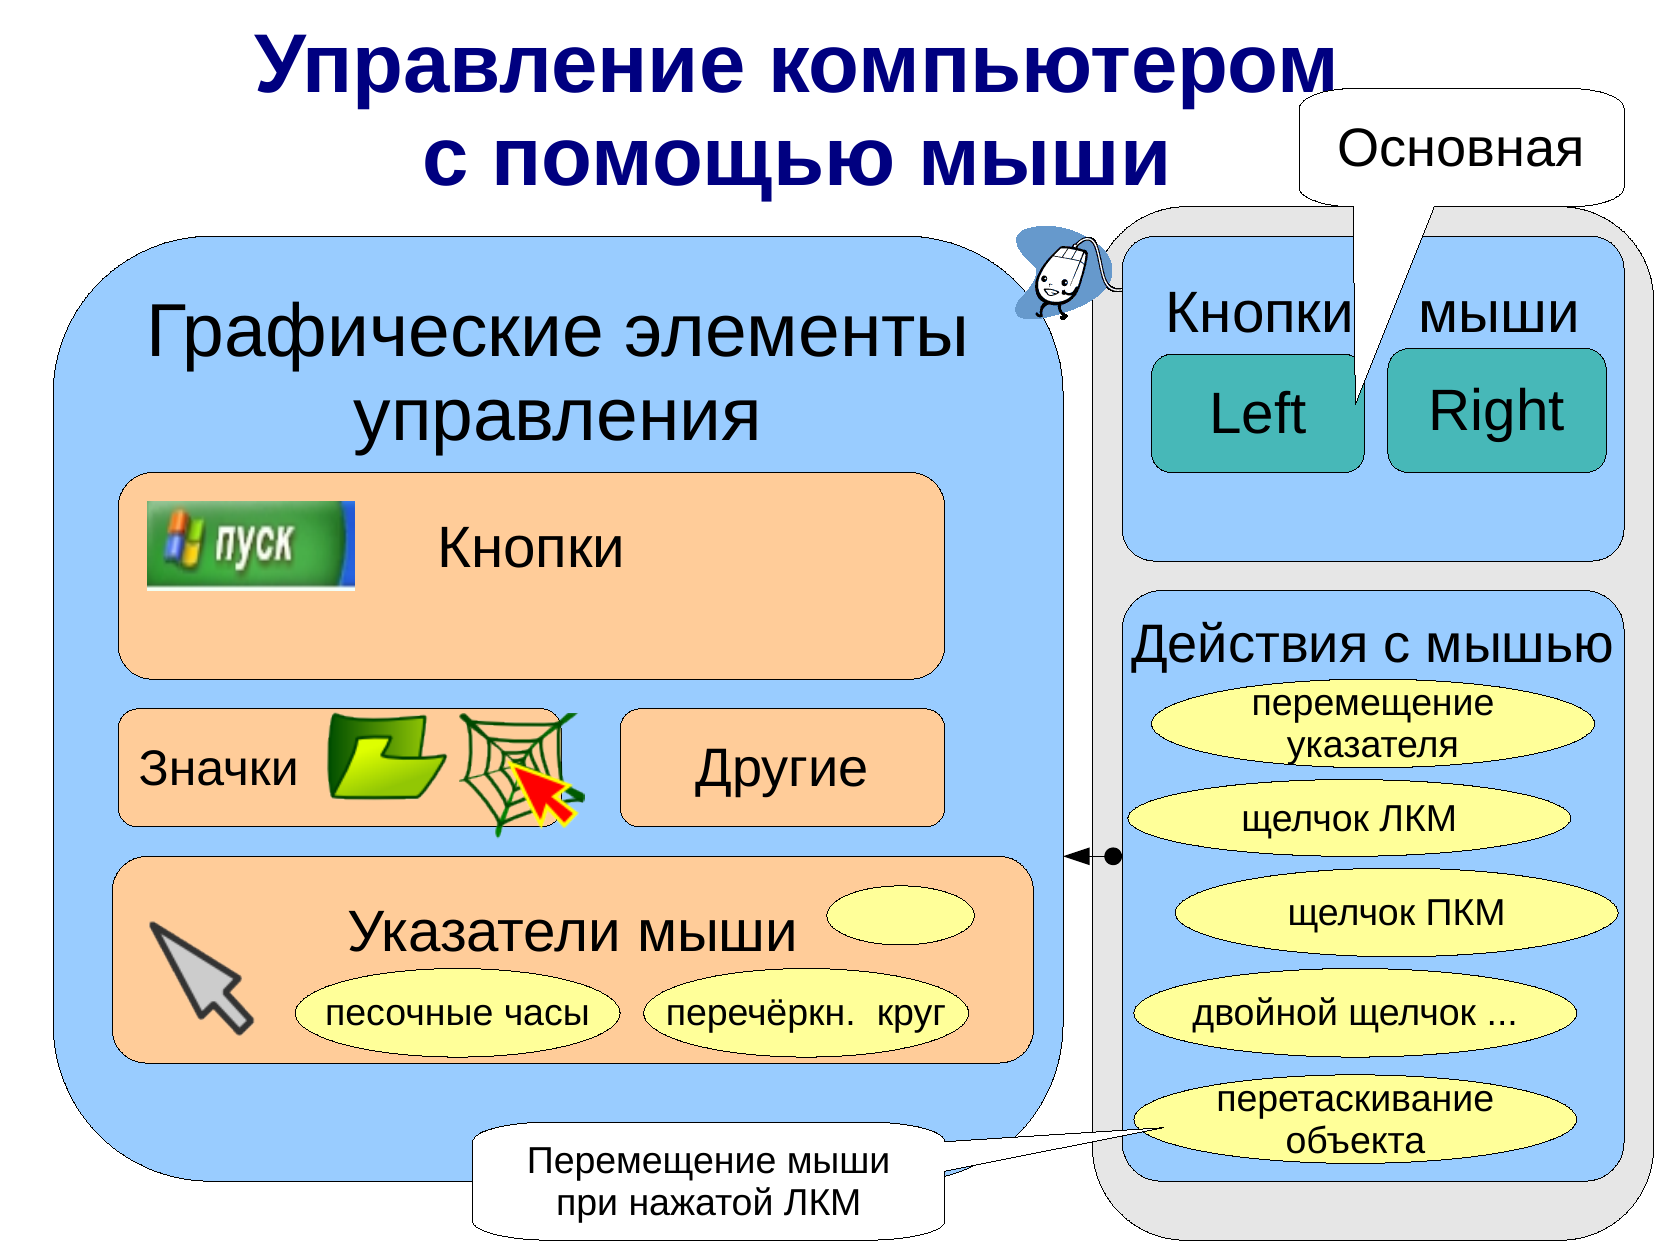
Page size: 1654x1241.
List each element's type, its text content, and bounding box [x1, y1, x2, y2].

text_box Значки [450, 708, 554, 827]
text_box песочные часы [295, 968, 621, 1058]
text_box Кнопки [118, 472, 945, 680]
text_box перетаскивание объекта [1133, 1074, 1577, 1164]
picture [459, 713, 585, 839]
picture [147, 501, 355, 591]
text_box перечёркн. круг [643, 968, 969, 1058]
text_box [1092, 857, 1122, 1132]
text_box Управление компьютером с помощью мыши [88, 9, 1506, 211]
text_box Значки [118, 708, 324, 827]
text_box перемещение указателя [1151, 679, 1595, 768]
text_box двойной щелчок ... [1133, 968, 1577, 1058]
text_box Left [1151, 354, 1365, 473]
picture [324, 708, 450, 834]
text_box [826, 885, 975, 945]
text_box Указатели мыши [112, 856, 1034, 1064]
text_box Кнопки мыши [1122, 236, 1625, 562]
text_box щелчок ПКМ [1175, 868, 1619, 957]
text_box щелчок ЛКМ [1127, 779, 1571, 857]
picture [1015, 218, 1123, 325]
text_box [1123, 211, 1353, 258]
text_box Основная [1299, 88, 1625, 405]
text_box Действия с мышью [1122, 590, 1625, 1182]
text_box Перемещение мыши при нажатой ЛКМ [472, 1122, 1164, 1241]
text_box Графические элементы управления [53, 236, 1064, 1182]
text_box Right [1387, 348, 1607, 473]
picture [140, 915, 266, 1041]
text_box [1092, 207, 1654, 1241]
text_box Другие [620, 708, 945, 827]
